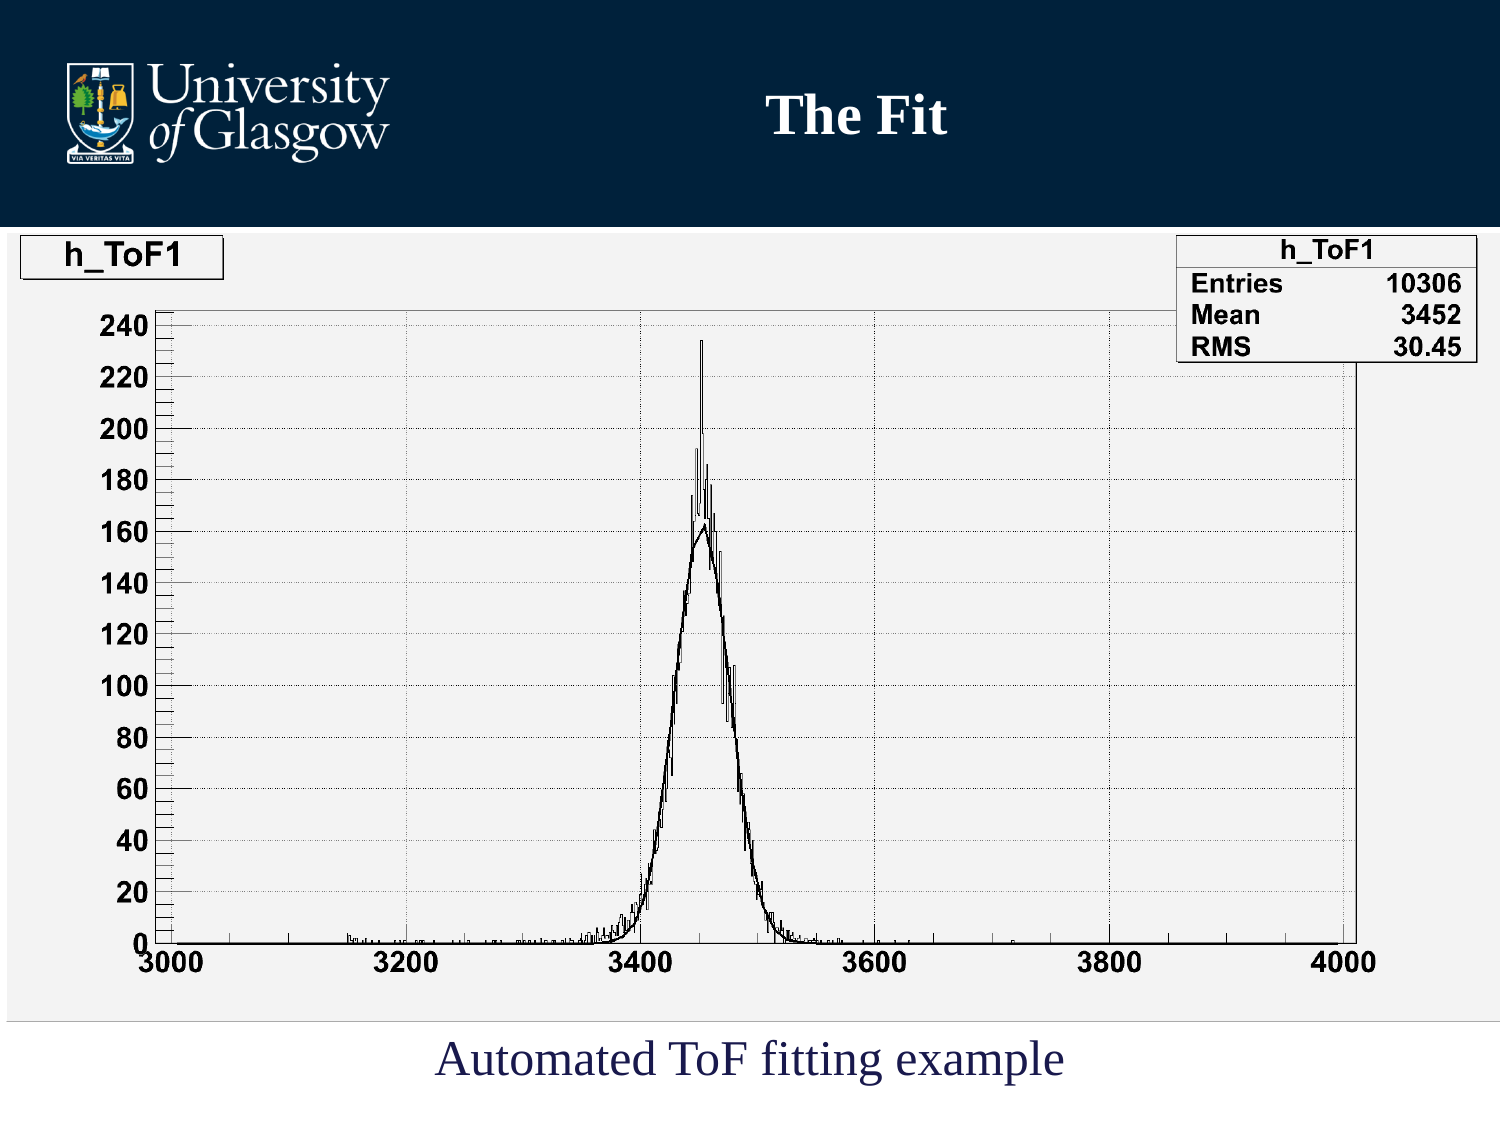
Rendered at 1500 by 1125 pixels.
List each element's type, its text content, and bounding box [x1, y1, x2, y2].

title The Fit [750, 54, 1464, 168]
text_box Automated ToF fitting example [53, 1022, 1447, 1095]
picture [5, 231, 1500, 1022]
